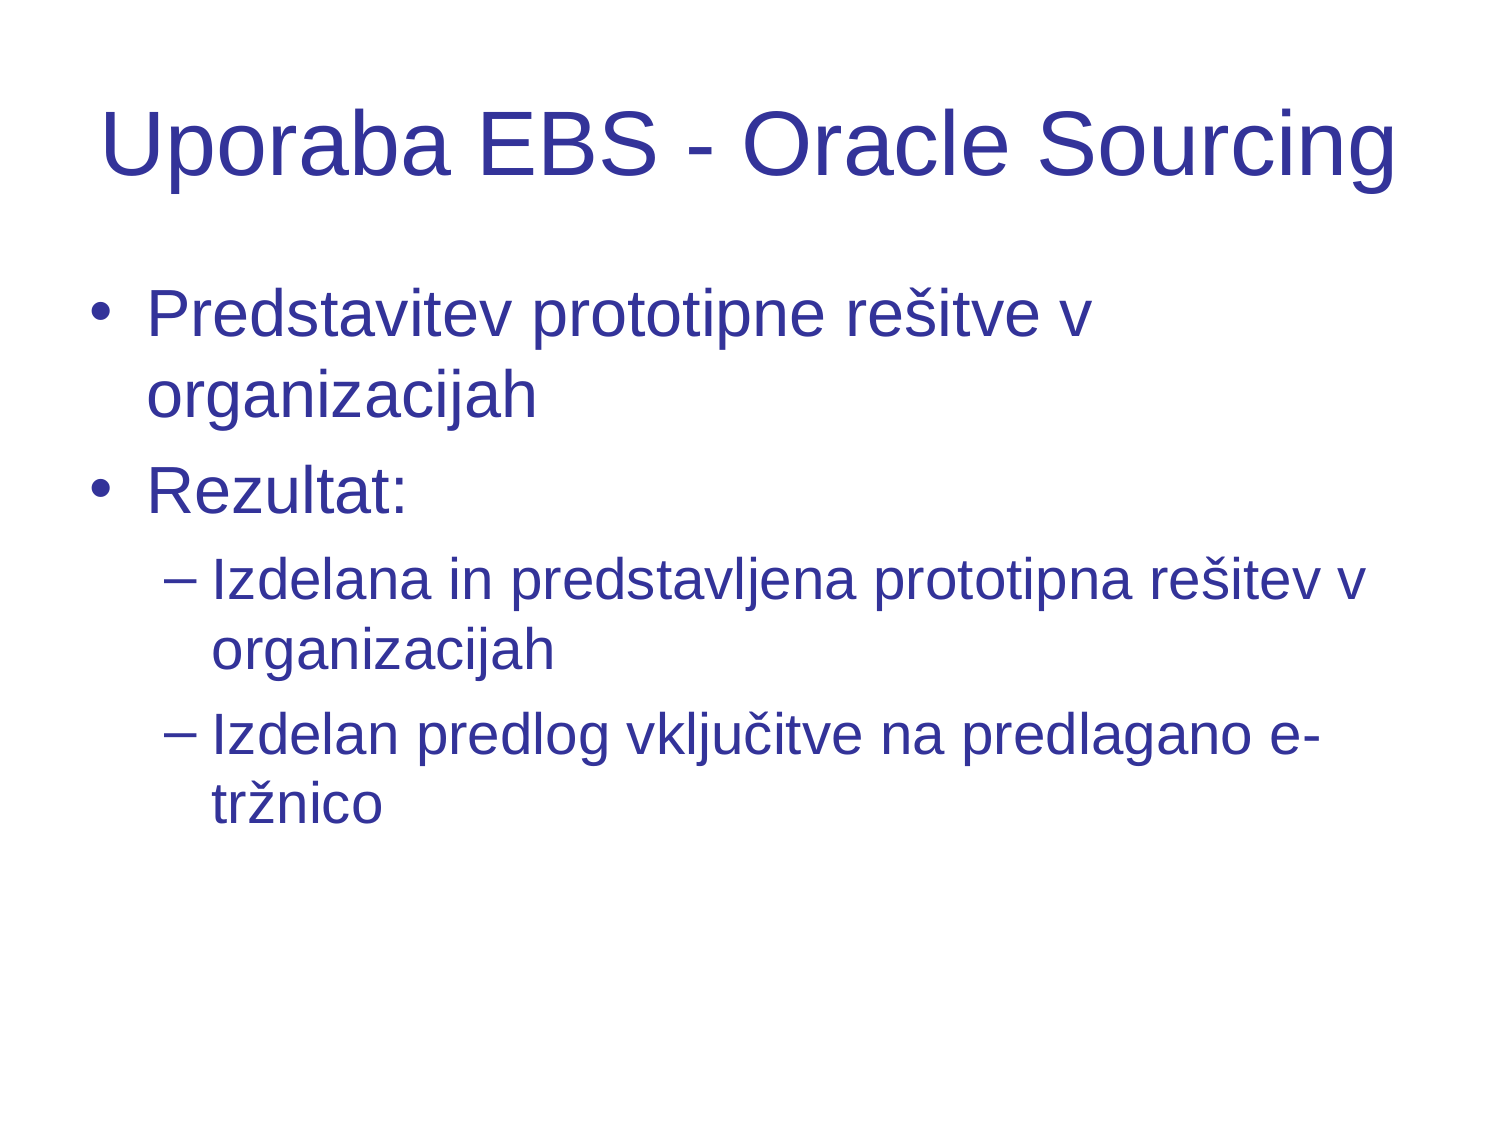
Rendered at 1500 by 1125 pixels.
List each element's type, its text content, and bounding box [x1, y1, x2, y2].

title Uporaba EBS - Oracle Sourcing [75, 45, 1426, 233]
list Predstavitev prototipne rešitve v organizacijah Rezultat: Izdelana in predstavljena prototipna rešitev v organizacijah Izdelan predlog vključitve na predlagano e-tržnico [75, 262, 1426, 1006]
